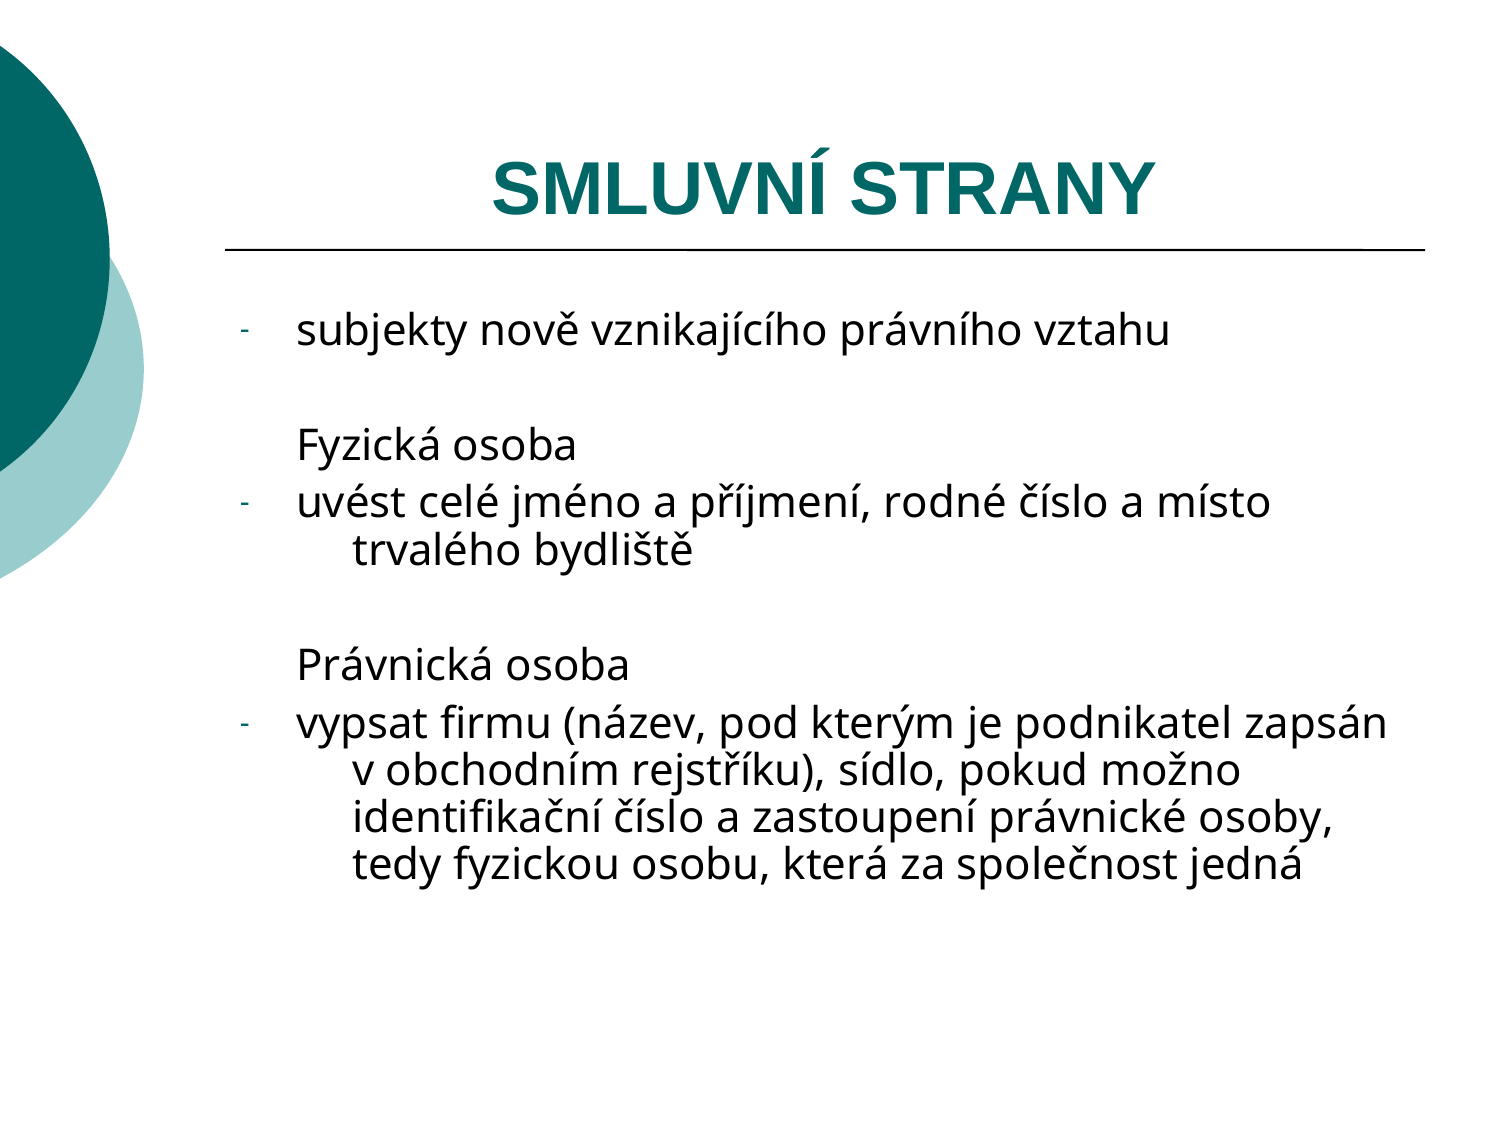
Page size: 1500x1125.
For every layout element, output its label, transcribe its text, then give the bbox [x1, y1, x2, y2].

title SMLUVNÍ STRANY [224, 49, 1425, 237]
list subjekty nově vznikajícího právního vztahu Fyzická osoba uvést celé jméno a příjmení, rodné číslo a místo trvalého bydliště Právnická osoba vypsat firmu (název, pod kterým je podnikatel zapsán v obchodním rejstříku), sídlo, pokud možno identifikační číslo a zastoupení právnické osoby, tedy fyzickou osobu, která za společnost jedná [224, 299, 1425, 975]
